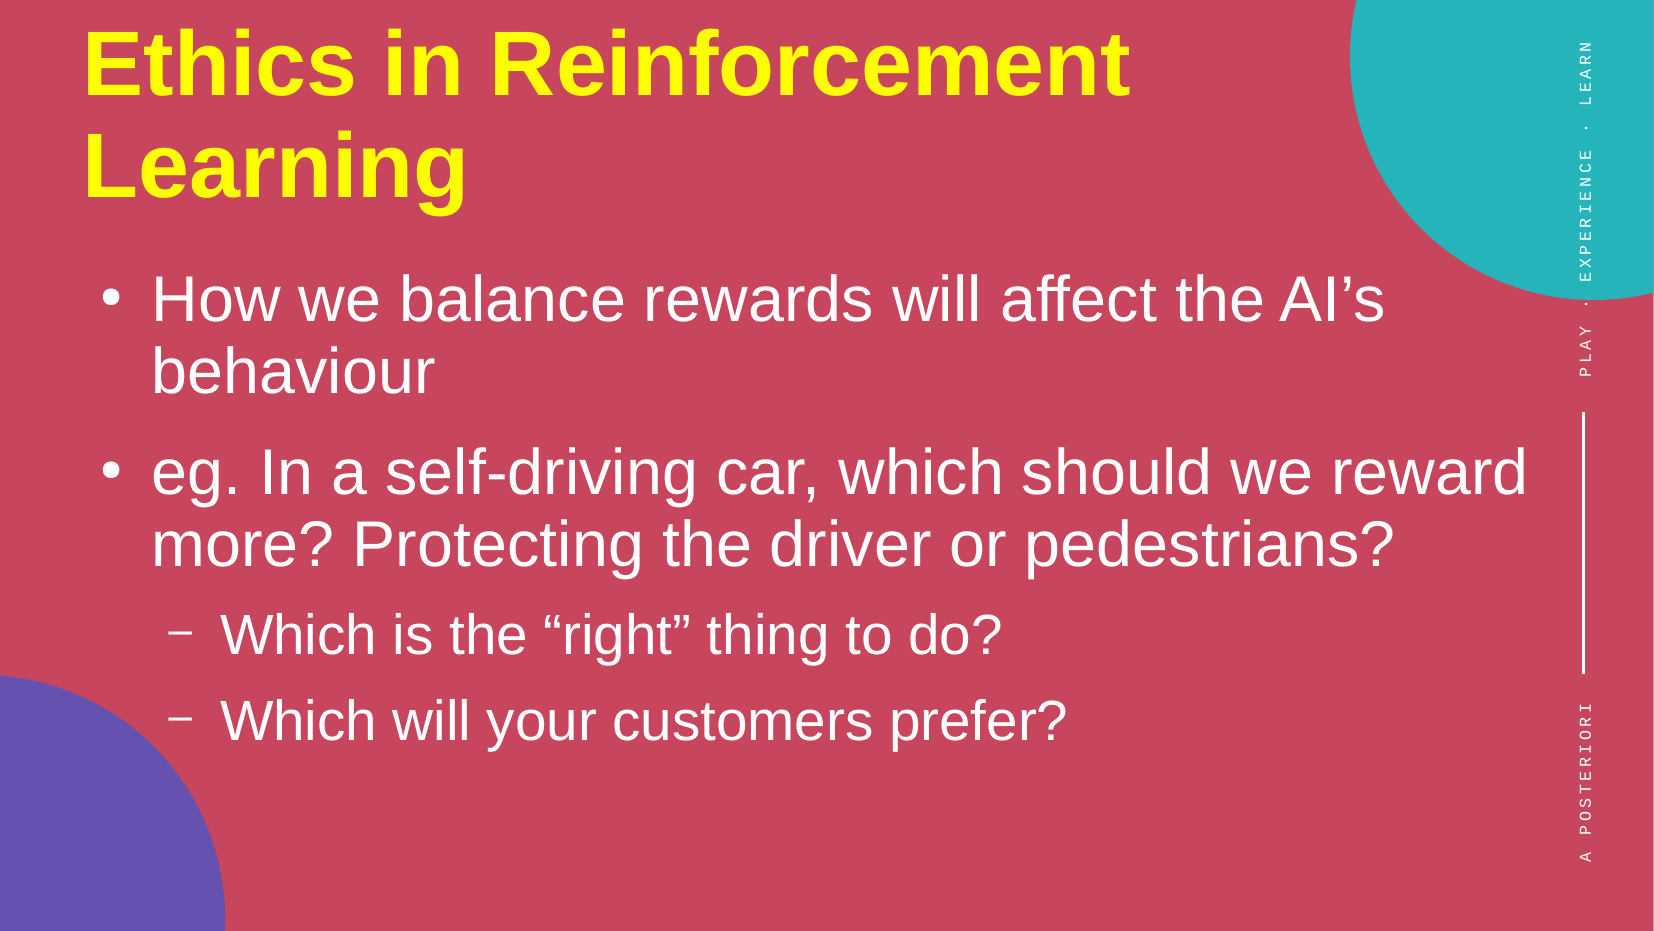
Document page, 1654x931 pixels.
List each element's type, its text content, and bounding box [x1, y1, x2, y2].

title Ethics in Reinforcement Learning [82, 12, 1351, 218]
list How we balance rewards will affect the AI’s behaviour eg. In a self-driving car, which should we reward more? Protecting the driver or pedestrians? Which is the “right” thing to do? Which will your customers prefer? [82, 262, 1571, 758]
